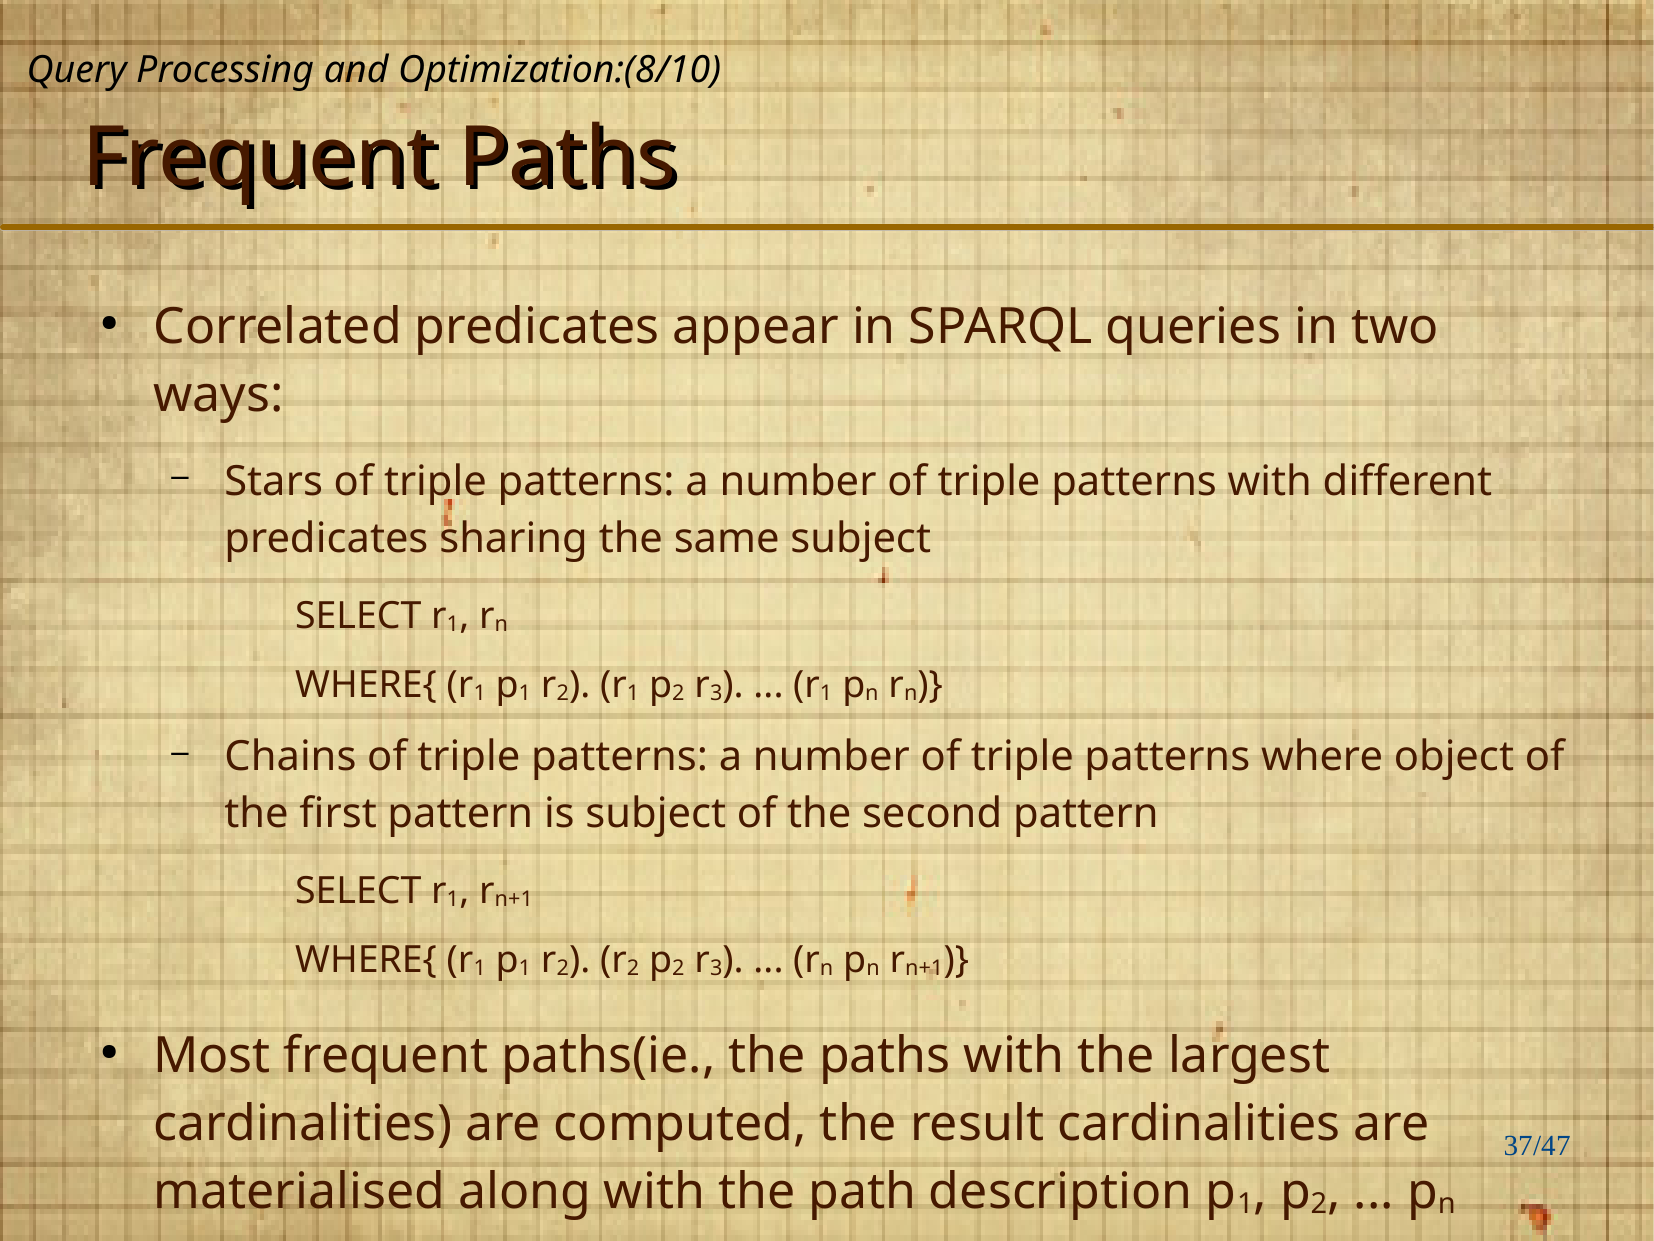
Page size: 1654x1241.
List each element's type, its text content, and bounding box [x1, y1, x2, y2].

list Correlated predicates appear in SPARQL queries in two ways: Stars of triple patterns: a number of triple patterns with different predicates sharing the same subject SELECT r1, rn WHERE{ (r1 p1 r2). (r1 p2 r3). ... (r1 pn rn)} Chains of triple patterns: a number of triple patterns where object of the first pattern is subject of the second pattern SELECT r1, rn+1 WHERE{ (r1 p1 r2). (r2 p2 r3). ... (rn pn rn+1)} Most frequent paths(ie., the paths with the largest cardinalities) are computed, the result cardinalities are materialised along with the path description p1, p2, ... pn [82, 290, 1571, 1146]
title Frequent Paths [82, 228, 1571, 257]
text_box Query Processing and Optimization:(8/10) [11, 35, 945, 95]
title Frequent Paths [82, 49, 1571, 227]
picture [0, 0, 1654, 1241]
